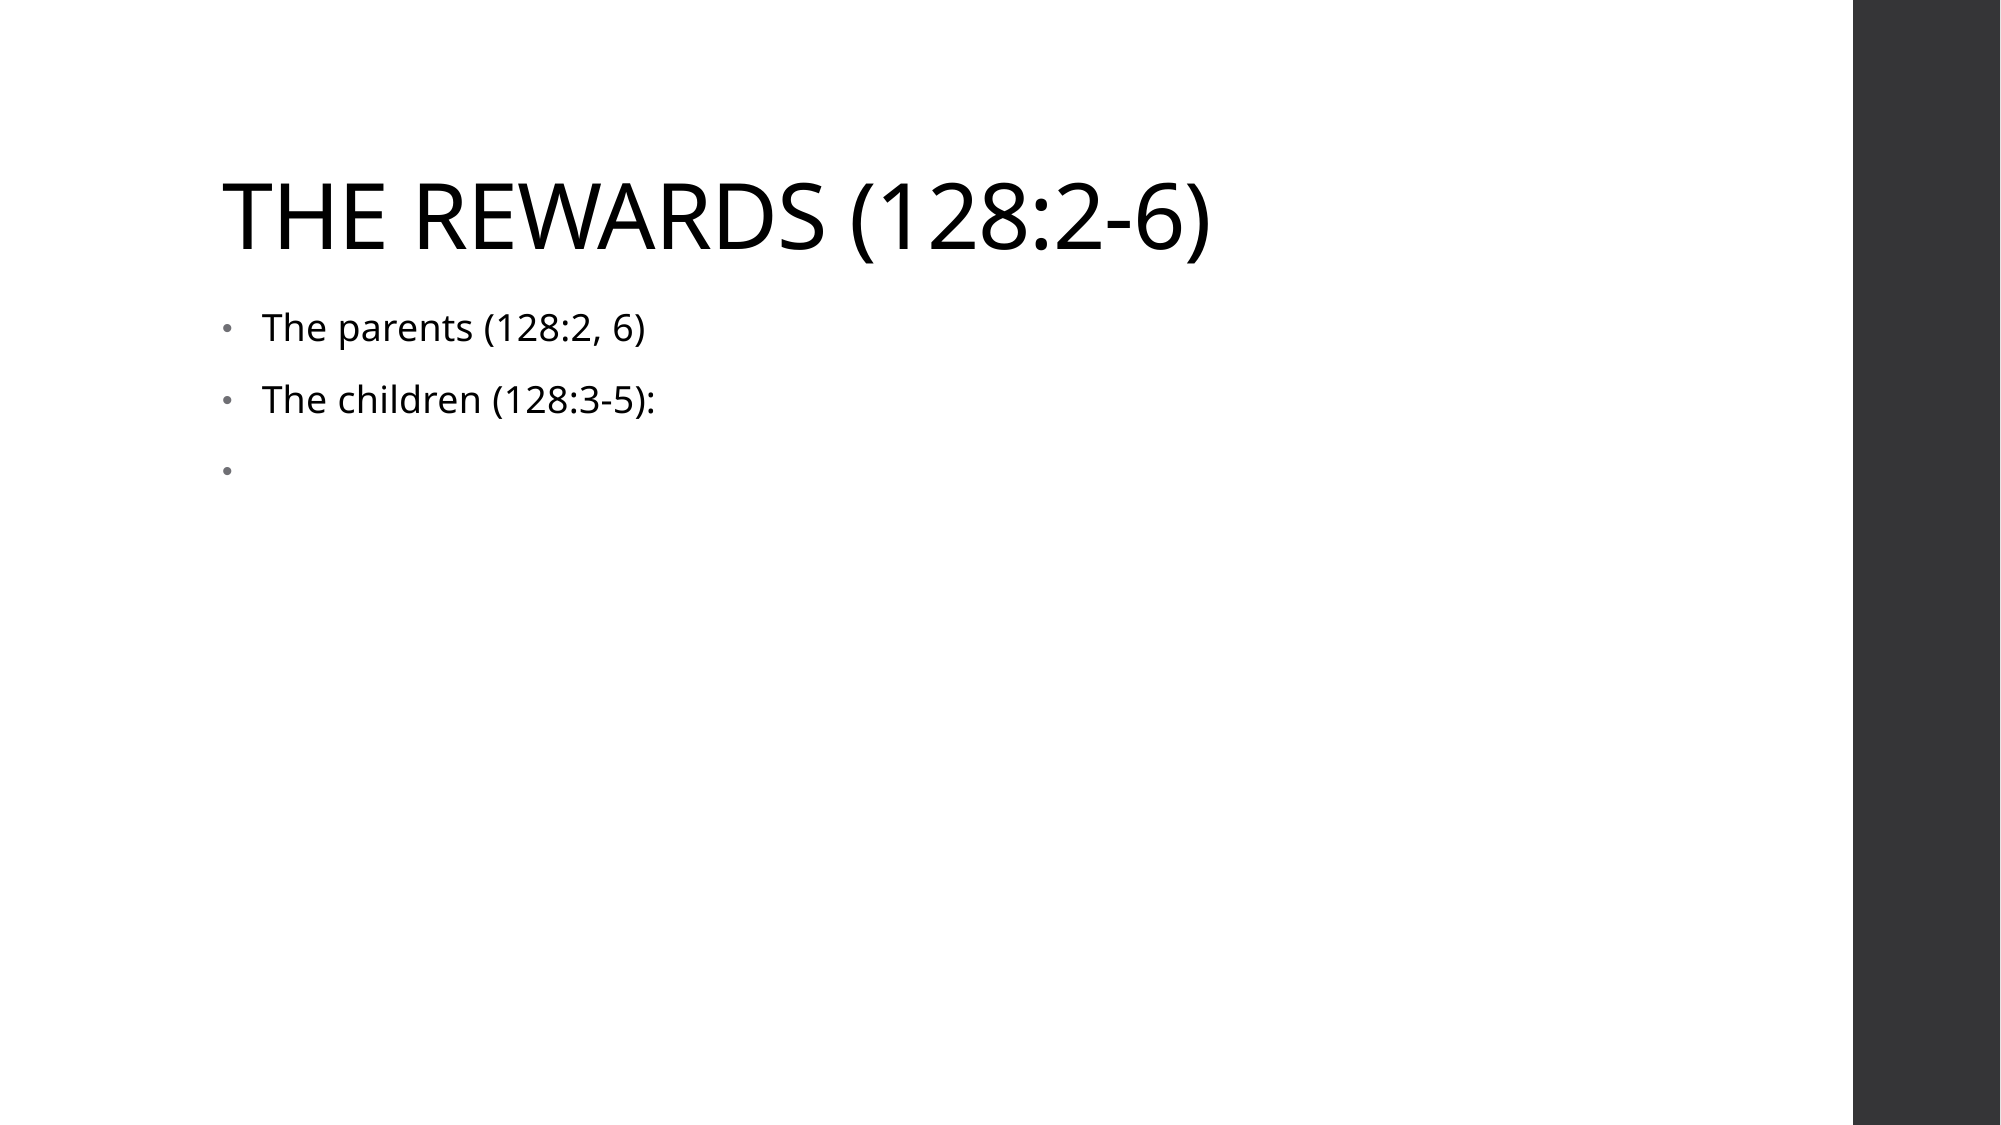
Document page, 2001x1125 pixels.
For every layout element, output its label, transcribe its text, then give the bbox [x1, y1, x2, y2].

title THE REWARDS (128:2-6) [206, 60, 1797, 278]
list The parents (128:2, 6) The children (128:3-5): [206, 299, 1617, 1014]
